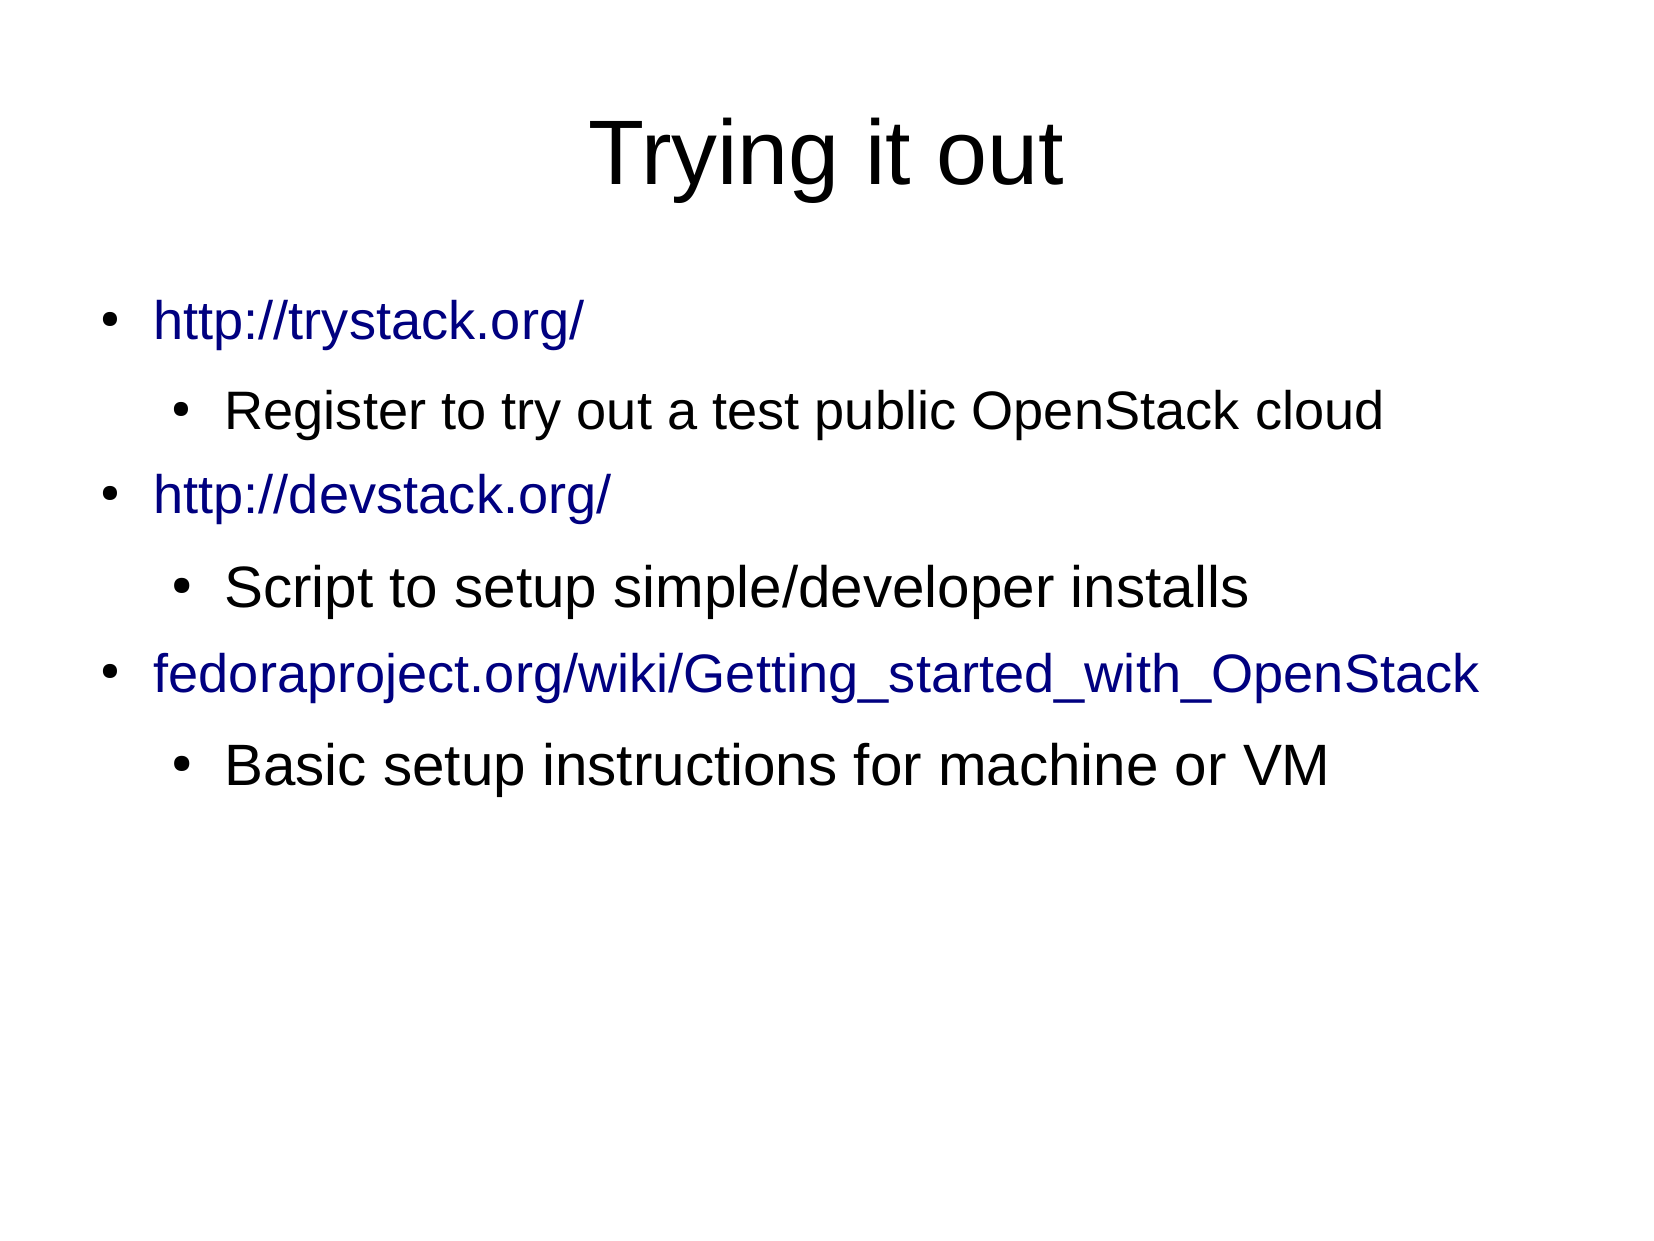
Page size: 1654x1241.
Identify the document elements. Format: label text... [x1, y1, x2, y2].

title Trying it out [82, 49, 1571, 257]
list http://trystack.org/ Register to try out a test public OpenStack cloud http://devstack.org/ Script to setup simple/developer installs fedoraproject.org/wiki/Getting_started_with_OpenStack Basic setup instructions for machine or VM [82, 290, 1571, 1109]
